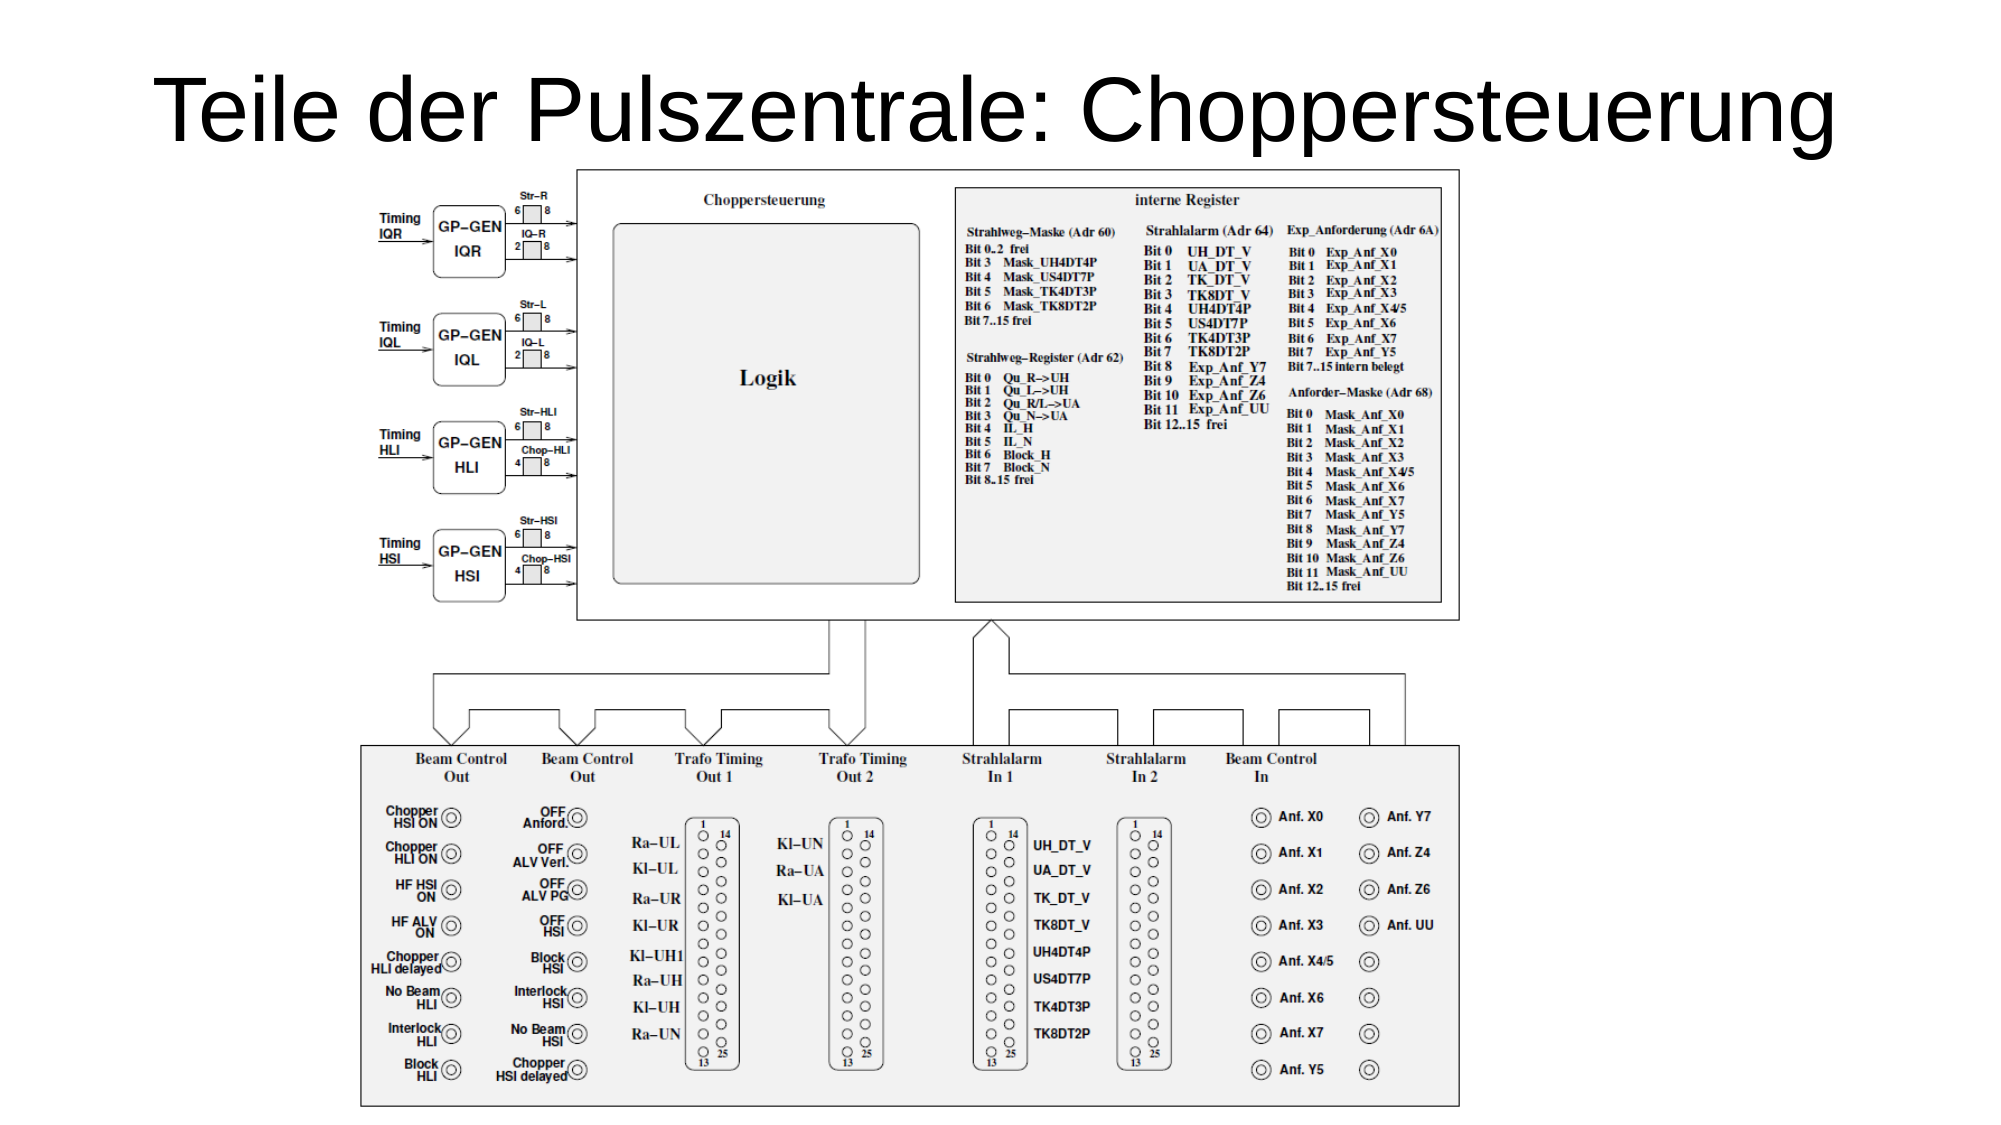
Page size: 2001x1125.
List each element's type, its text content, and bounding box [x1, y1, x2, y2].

picture [347, 157, 1471, 1118]
title Teile der Pulszentrale: Choppersteuerung [137, 3, 1863, 221]
